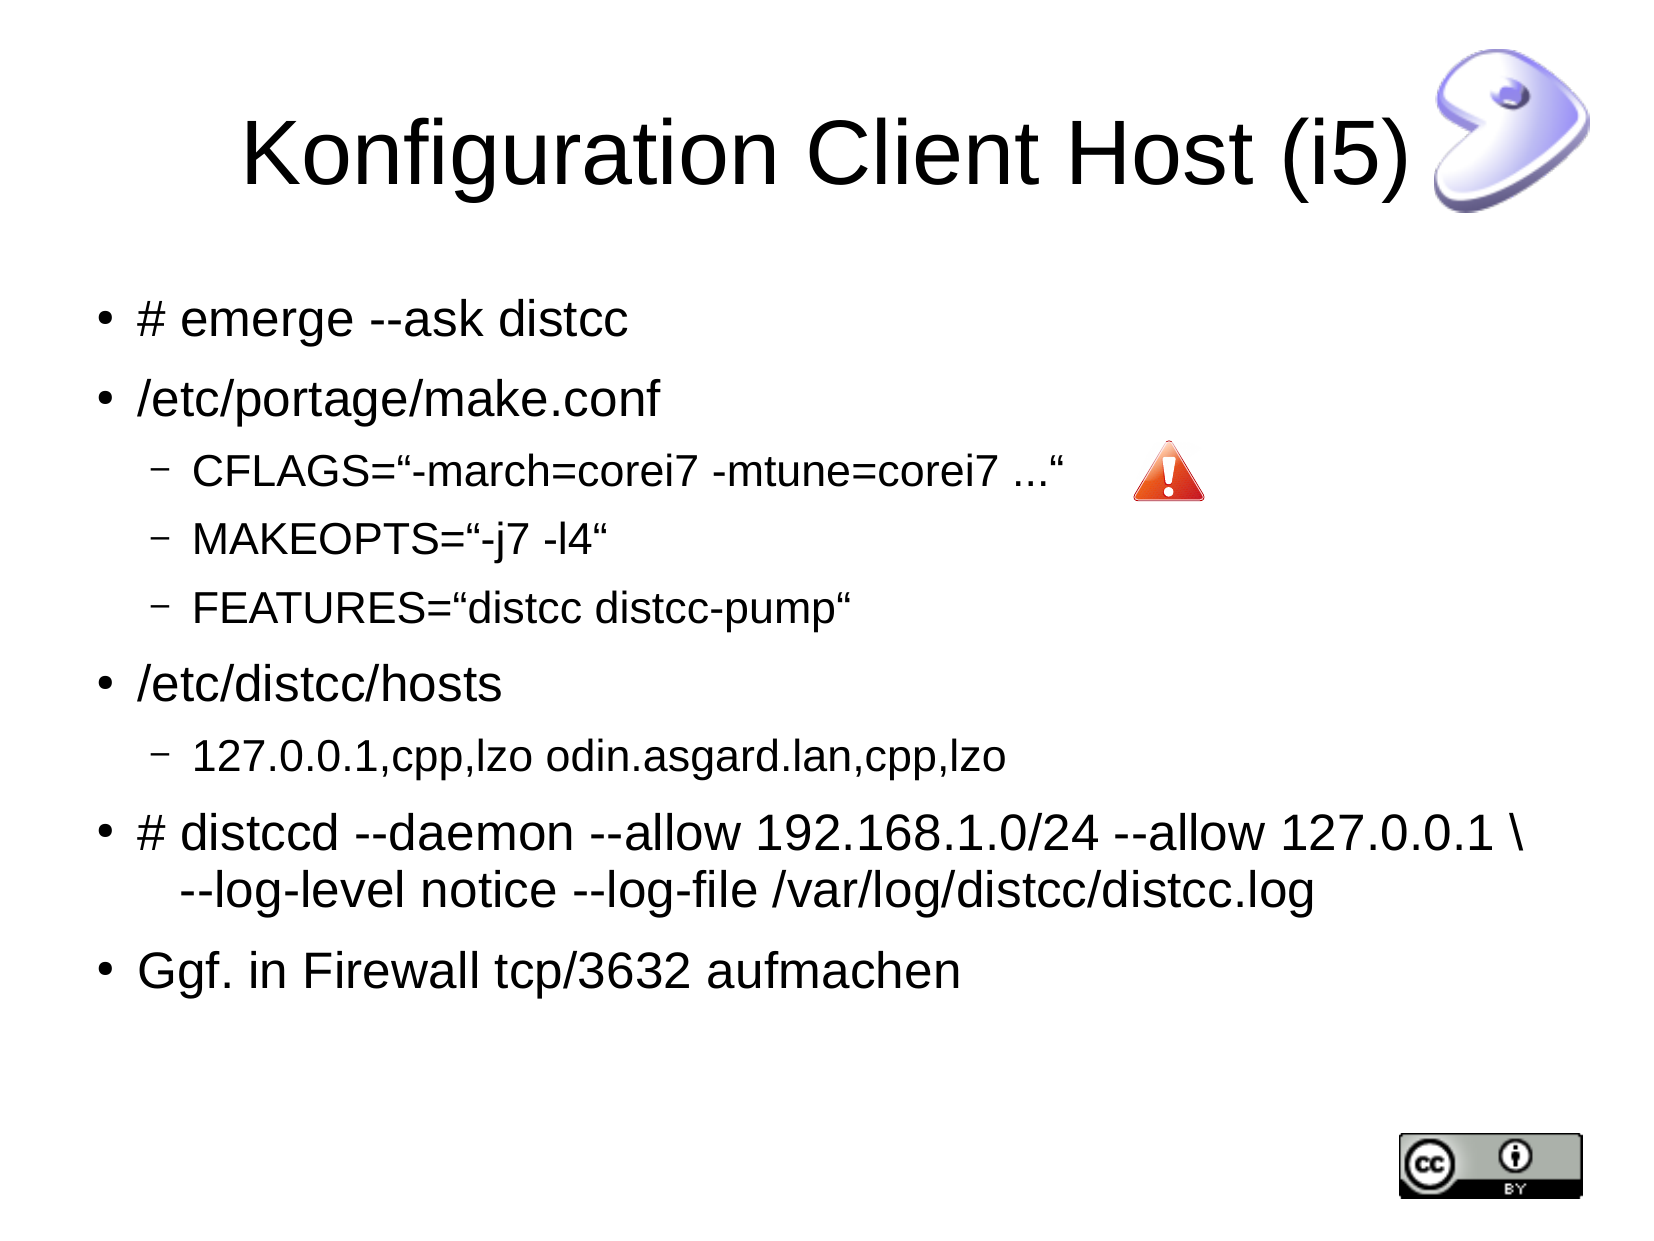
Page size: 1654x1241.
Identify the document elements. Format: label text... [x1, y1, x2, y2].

title Konfiguration Client Host (i5) [82, 49, 1571, 257]
picture [1434, 49, 1590, 213]
picture [1399, 1133, 1583, 1199]
picture [1122, 425, 1217, 520]
list # emerge --ask distcc /etc/portage/make.conf CFLAGS=“-march=corei7 -mtune=corei7 ...“ MAKEOPTS=“-j7 -l4“ FEATURES=“distcc distcc-pump“ /etc/distcc/hosts 127.0.0.1,cpp,lzo odin.asgard.lan,cpp,lzo # distccd --daemon --allow 192.168.1.0/24 --allow 127.0.0.1 \ --log-level notice --log-file /var/log/distcc/distcc.log Ggf. in Firewall tcp/3632 aufmachen [82, 290, 1571, 1010]
